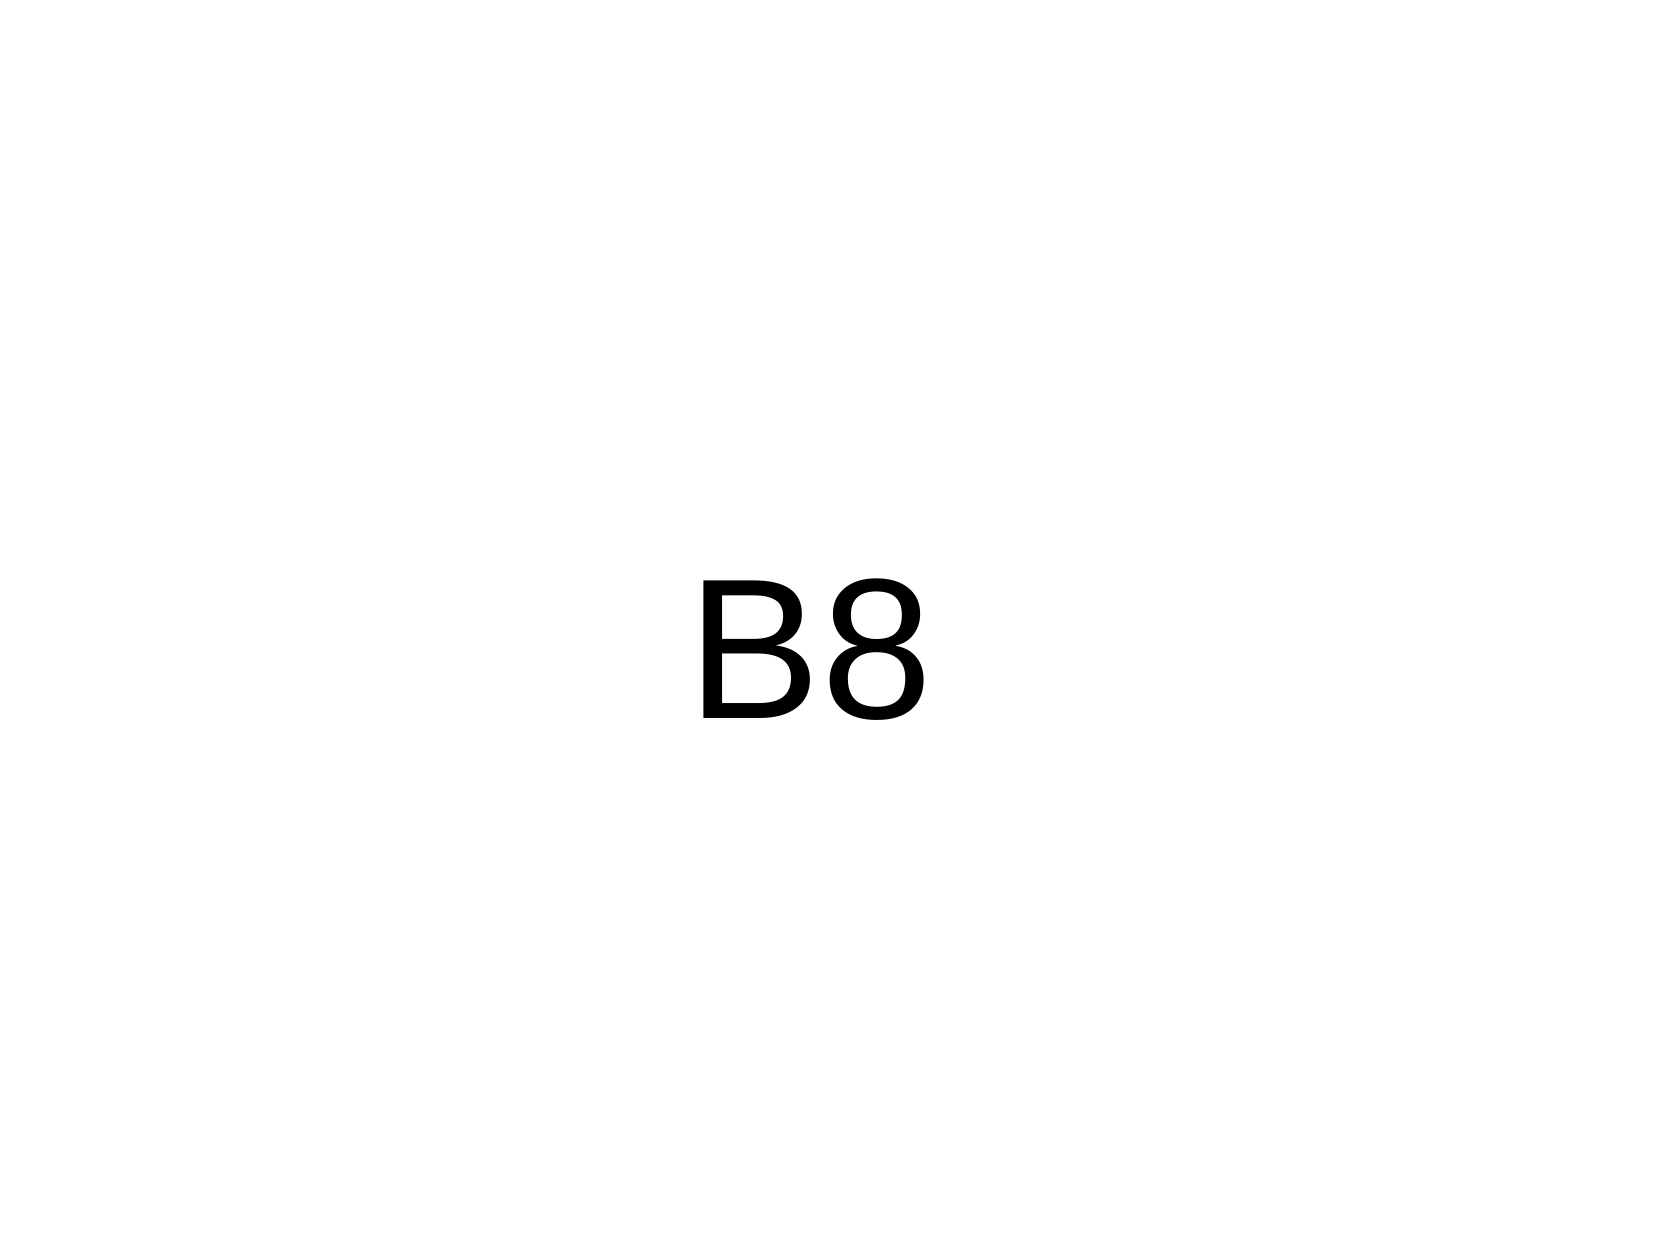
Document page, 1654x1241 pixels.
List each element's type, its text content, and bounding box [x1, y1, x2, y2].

subtitle B8 [82, 290, 1538, 1010]
